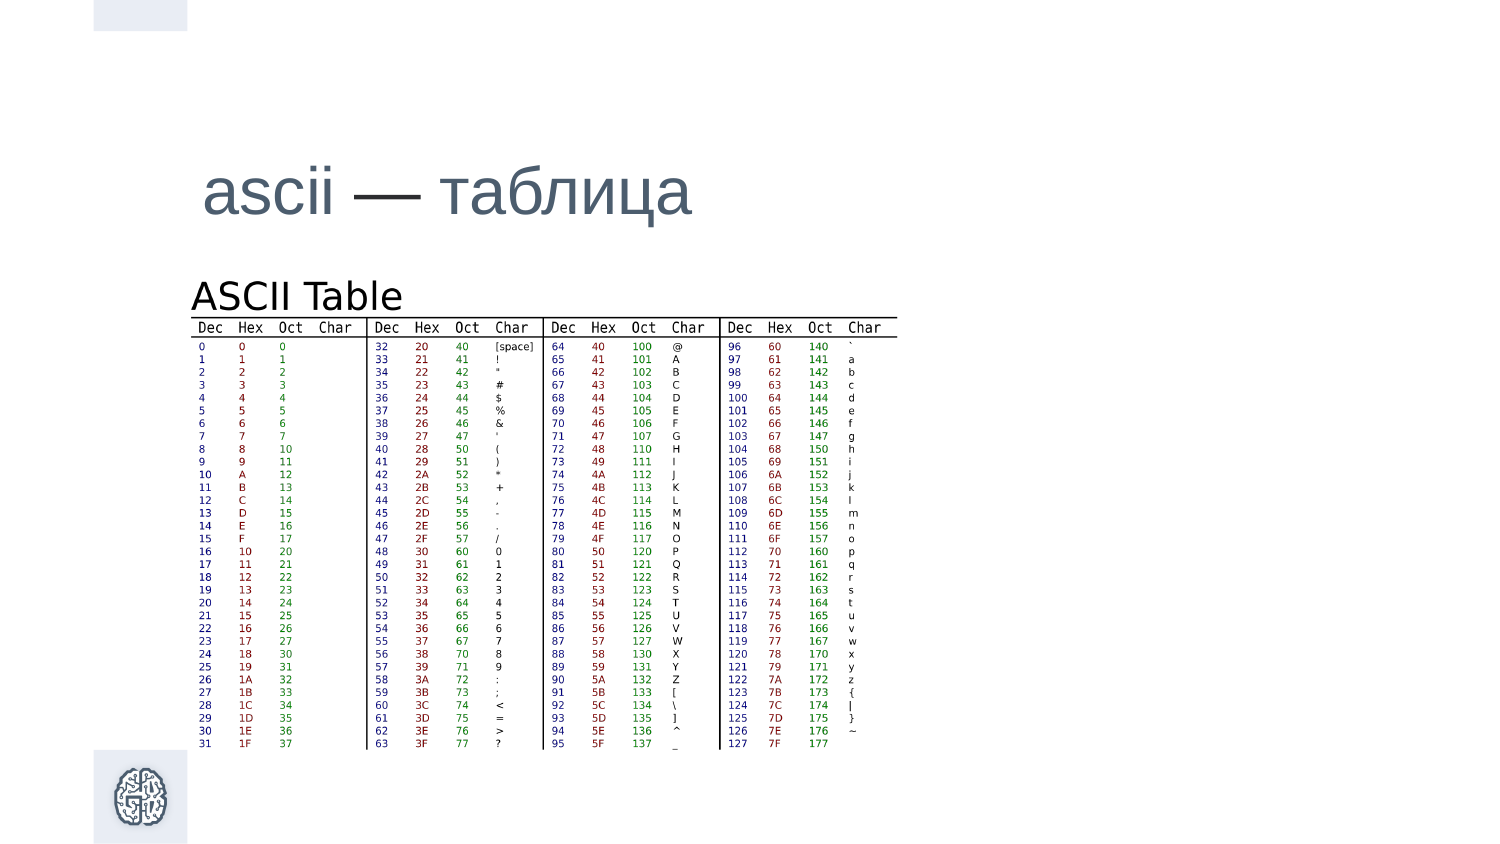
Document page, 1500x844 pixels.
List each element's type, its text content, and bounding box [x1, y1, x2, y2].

text_box ascii — таблица [187, 93, 1312, 282]
picture [106, 254, 913, 834]
